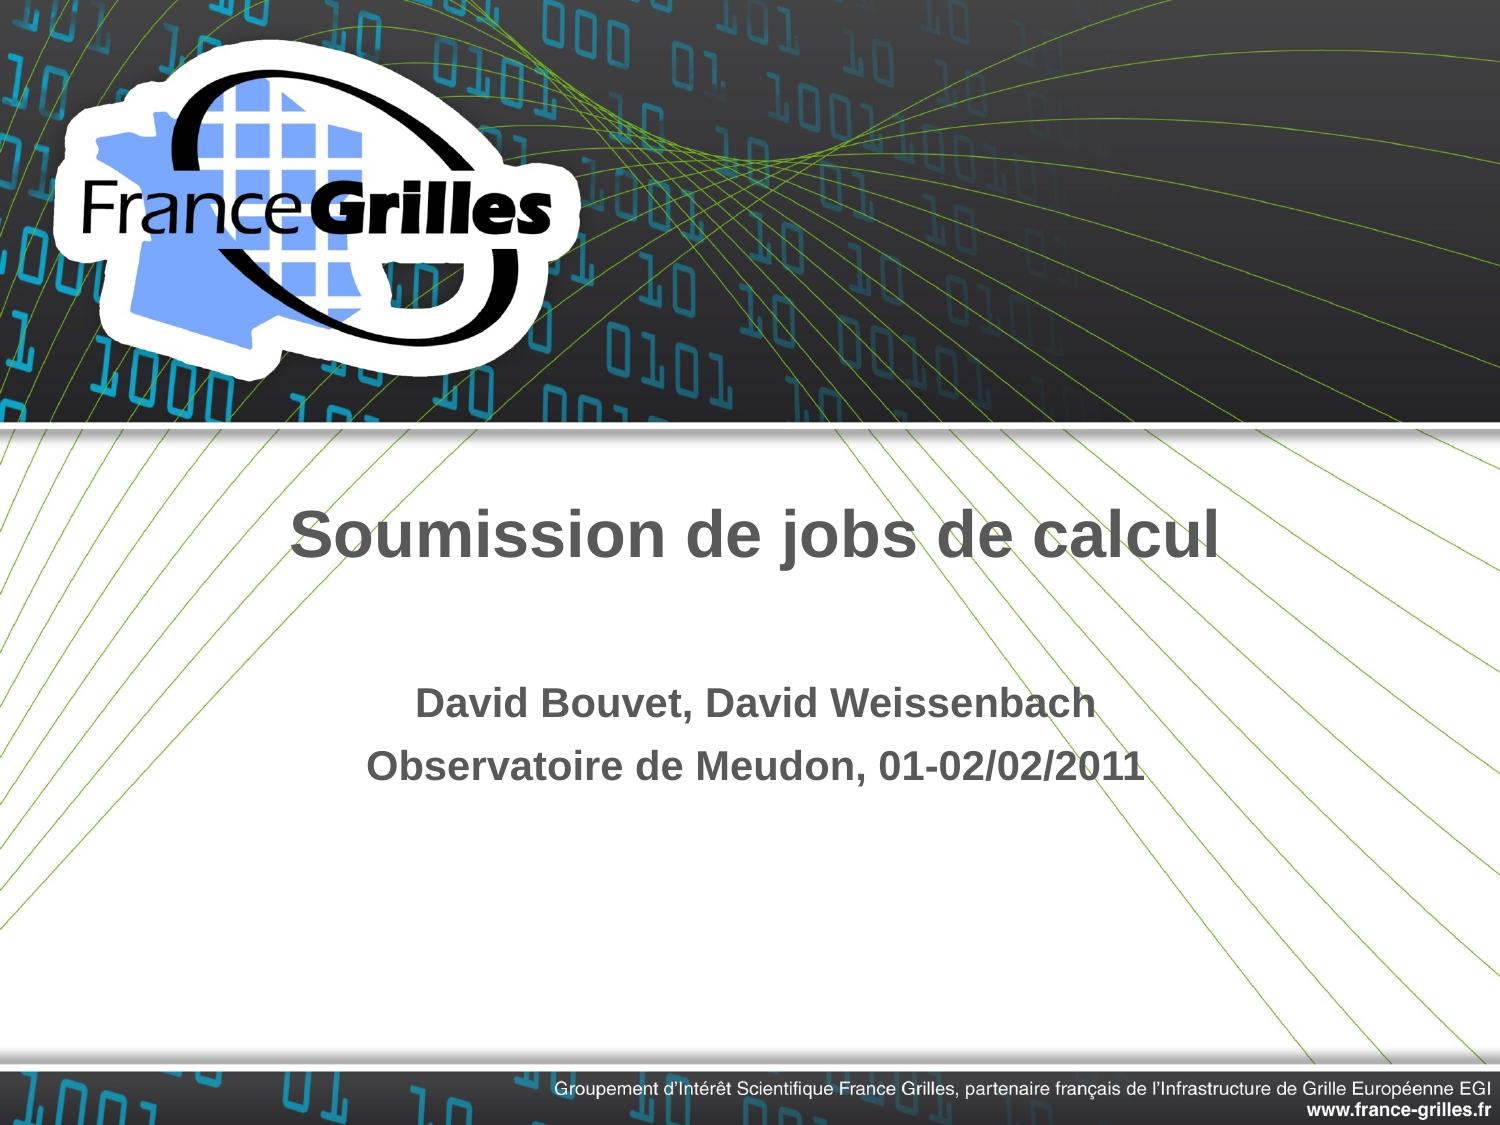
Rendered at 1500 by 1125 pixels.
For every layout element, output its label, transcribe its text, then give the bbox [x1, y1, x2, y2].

subtitle Soumission de jobs de calcul David Bouvet, David Weissenbach Observatoire de Meudon, 01-02/02/2011 [53, 269, 1459, 1016]
picture [0, 0, 1500, 1125]
